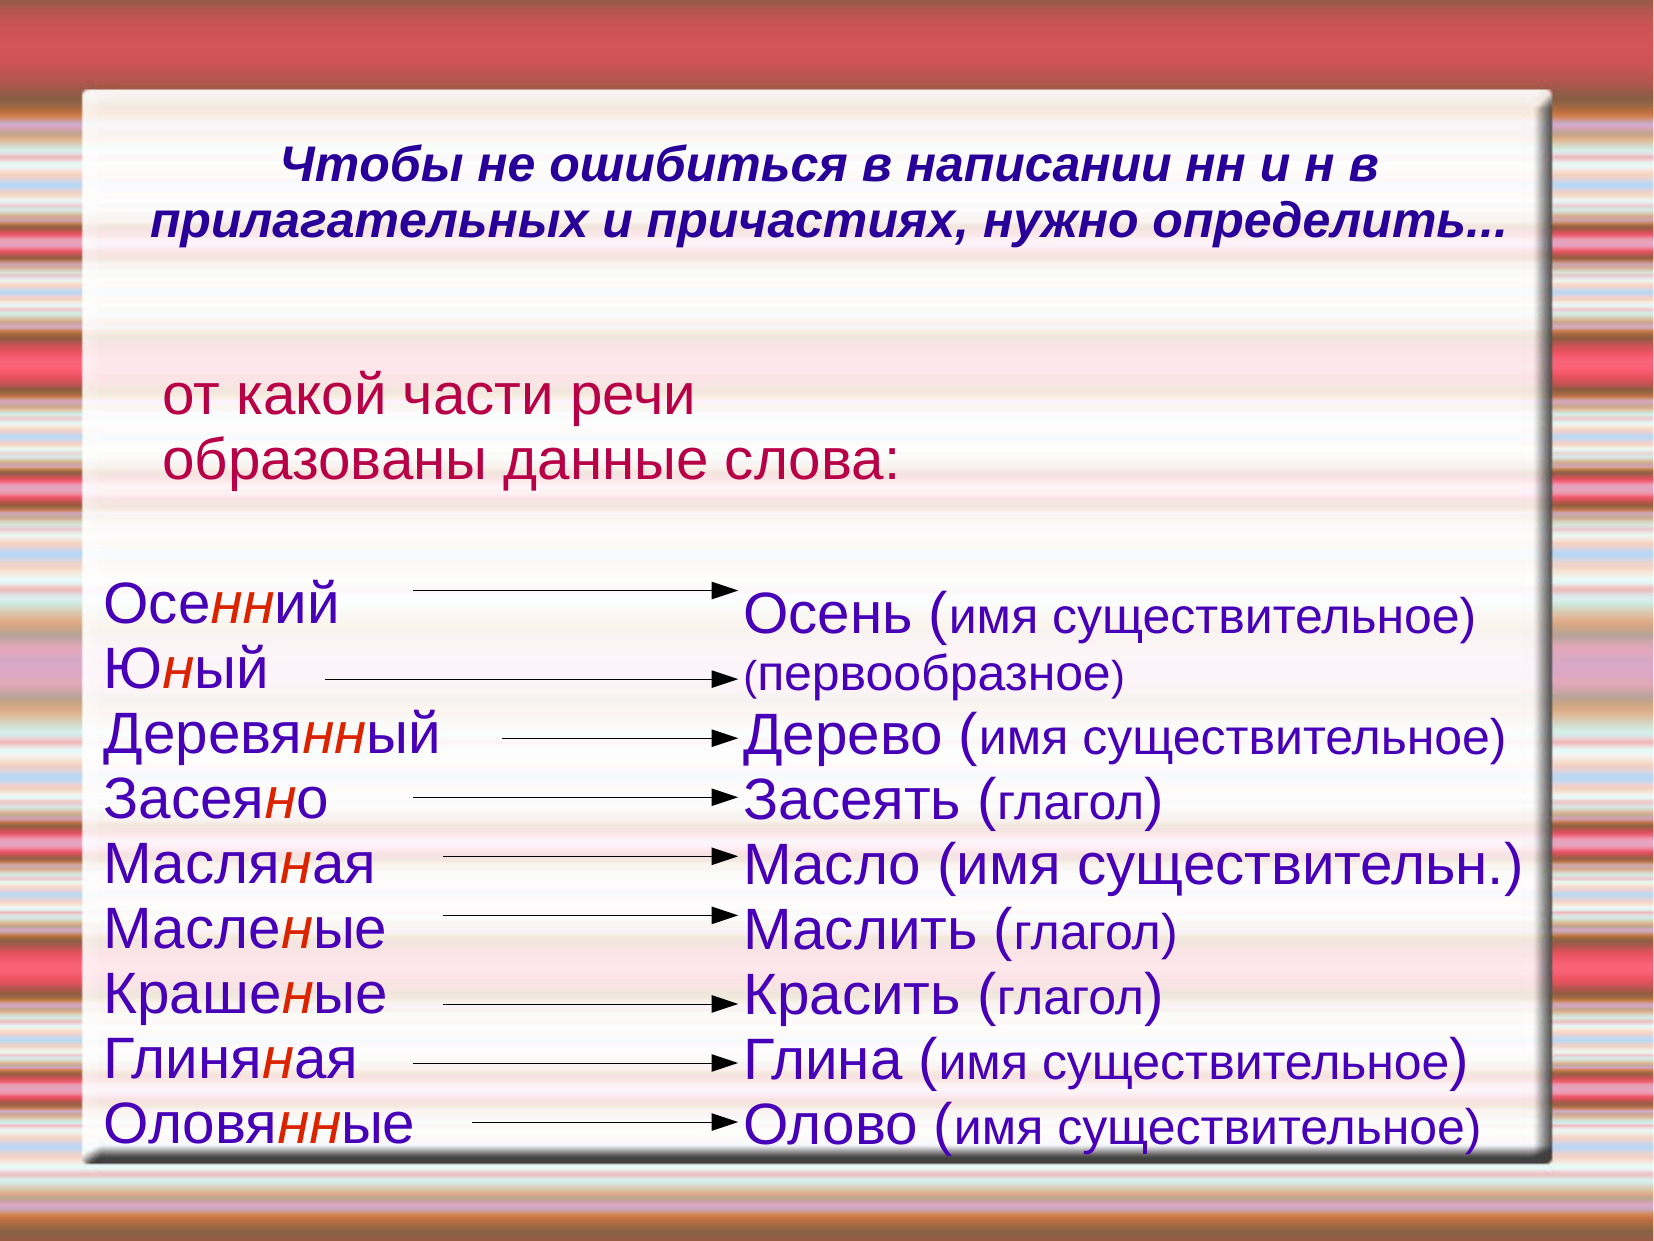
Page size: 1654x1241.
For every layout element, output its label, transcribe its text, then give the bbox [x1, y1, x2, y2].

picture [0, 0, 1654, 1241]
text_box Осенний Юный Деревянный Засеяно Масляная Масленые Крашеные Глиняная Оловянные [88, 563, 716, 1227]
text_box от какой части речи образованы данные слова: [147, 354, 1017, 499]
title Чтобы не ошибиться в написании нн и н в прилагательных и причастиях, нужно определить... [123, 88, 1536, 296]
text_box Осень (имя существительное) (первообразное) Дерево (имя существительное) Засеять (глагол) Масло (имя существительн.) Маслить (глагол) Красить (глагол) Глина (имя существительное) Олово (имя существительное) [728, 573, 1540, 1218]
